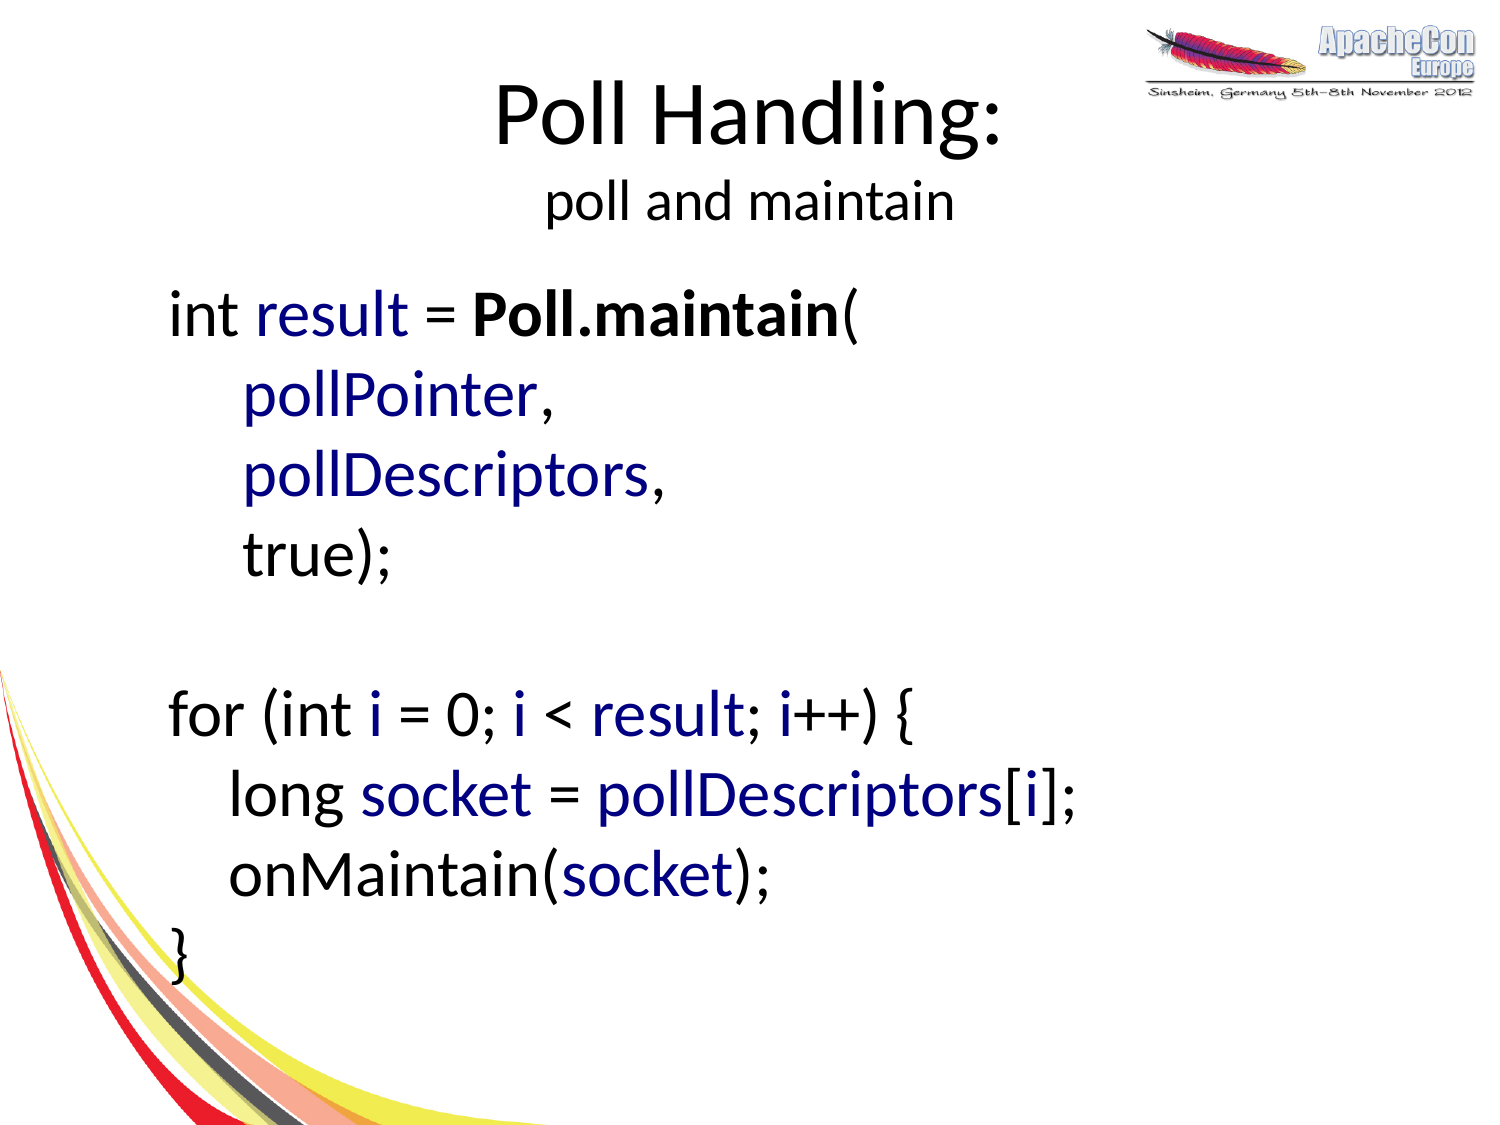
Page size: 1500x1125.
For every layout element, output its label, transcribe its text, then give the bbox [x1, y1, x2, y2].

list int result = Poll.maintain( pollPointer, pollDescriptors, true); for (int i = 0; i < result; i++) { long socket = pollDescriptors[i]; onMaintain(socket); } [153, 262, 1425, 1005]
picture [0, 0, 1500, 1125]
title Poll Handling: poll and maintain [75, 45, 1425, 233]
